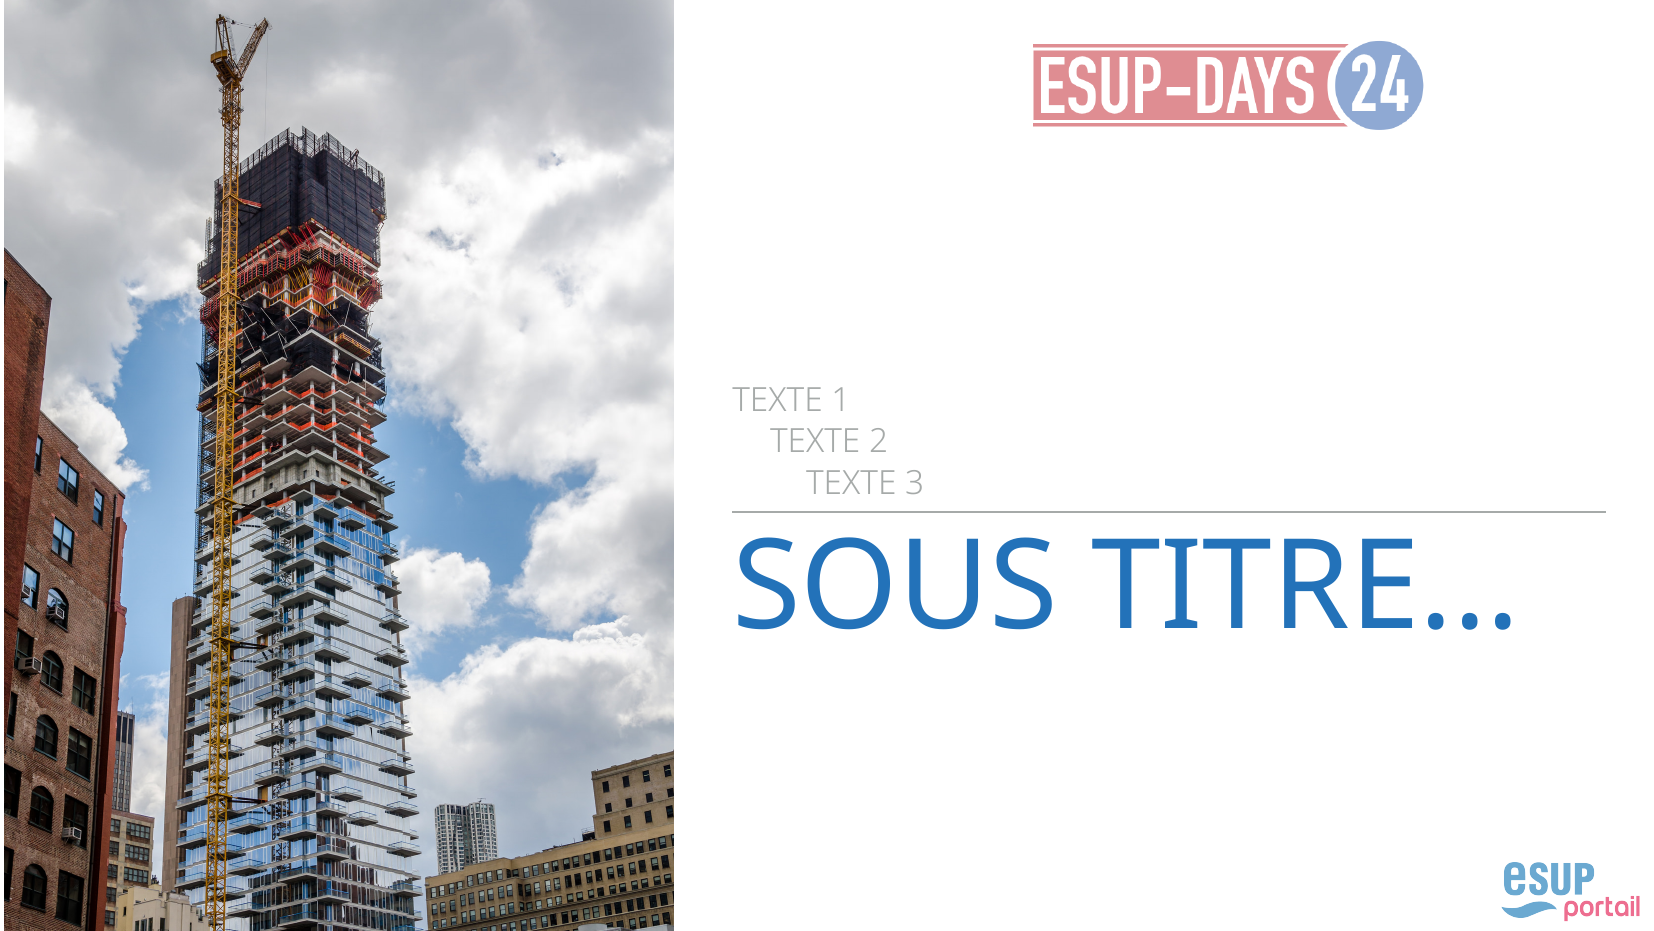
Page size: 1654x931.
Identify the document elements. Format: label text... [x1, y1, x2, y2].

text_box [1440, 820, 1642, 922]
text_box SOUS TITRE... [732, 494, 1619, 814]
picture [4, 0, 674, 931]
text_box [1015, 26, 1430, 154]
text_box TEXTE 1 TEXTE 2 TEXTE 3 [732, 256, 1607, 505]
